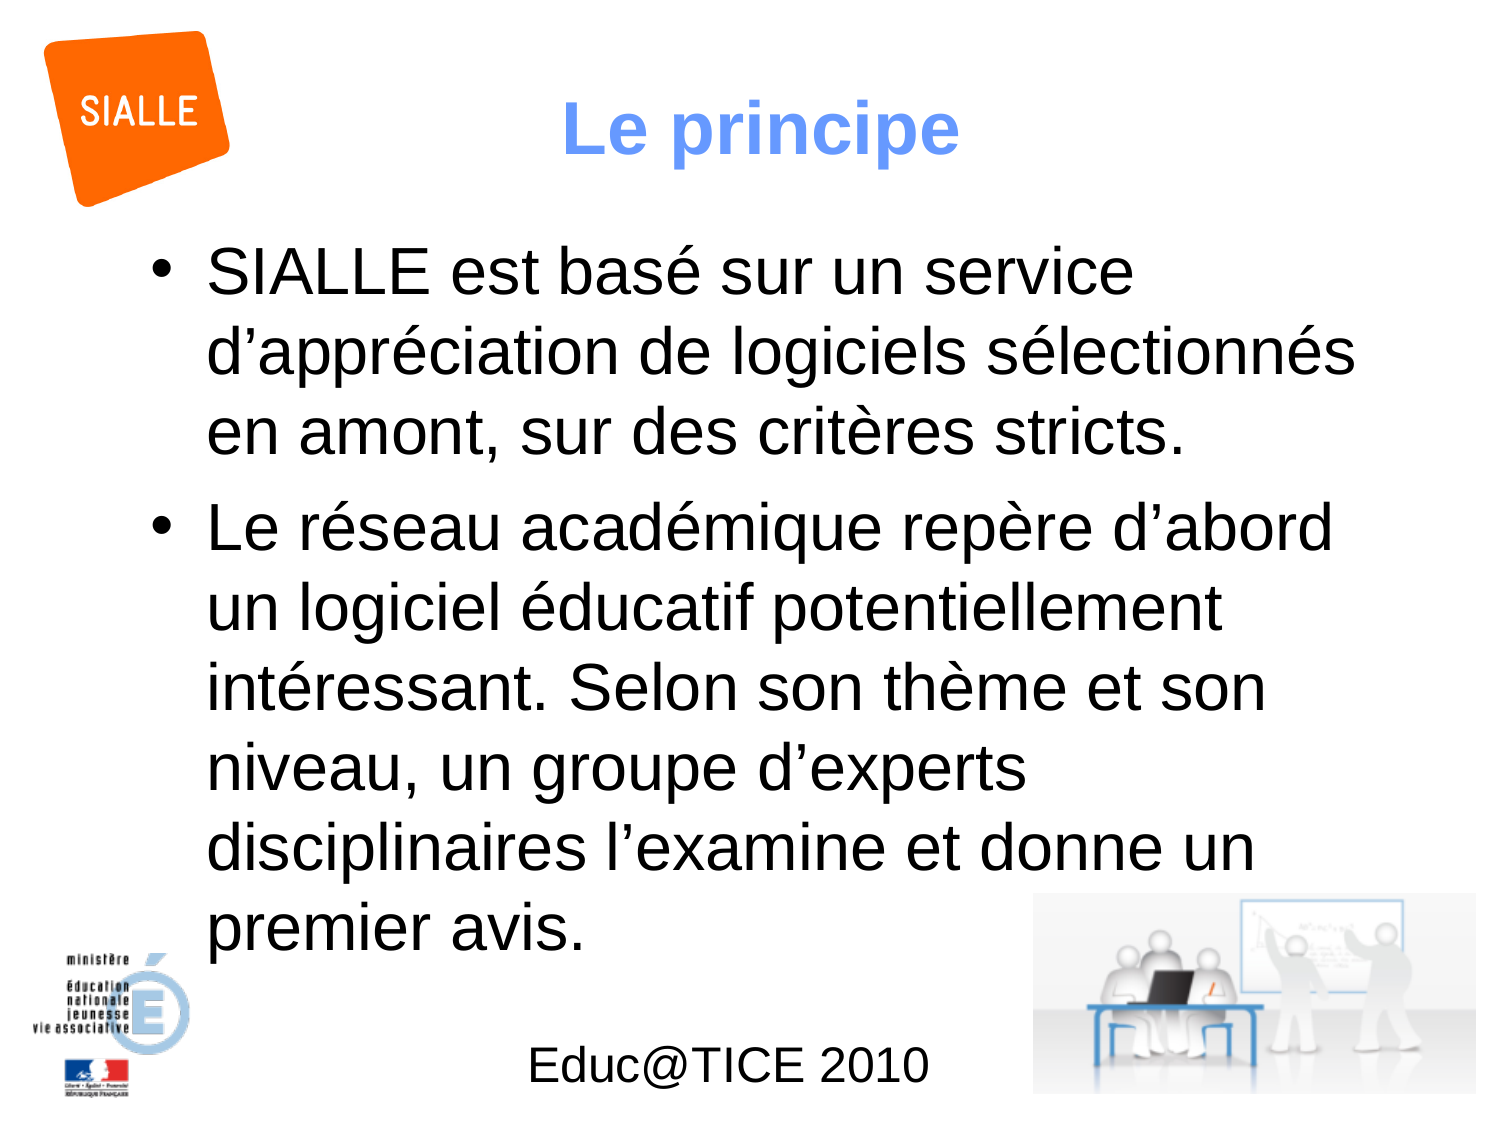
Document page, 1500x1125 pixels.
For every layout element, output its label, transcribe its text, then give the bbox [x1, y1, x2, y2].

title Le principe [123, 30, 1399, 219]
picture [41, 30, 123, 211]
list SIALLE est basé sur un service d’appréciation de logiciels sélectionnés en amont, sur des critères stricts. Le réseau académique repère d’abord un logiciel éducatif potentiellement intéressant. Selon son thème et son niveau, un groupe d’experts disciplinaires l’examine et donne un premier avis. [135, 220, 1386, 972]
picture [29, 953, 195, 1098]
picture [1033, 893, 1476, 1094]
